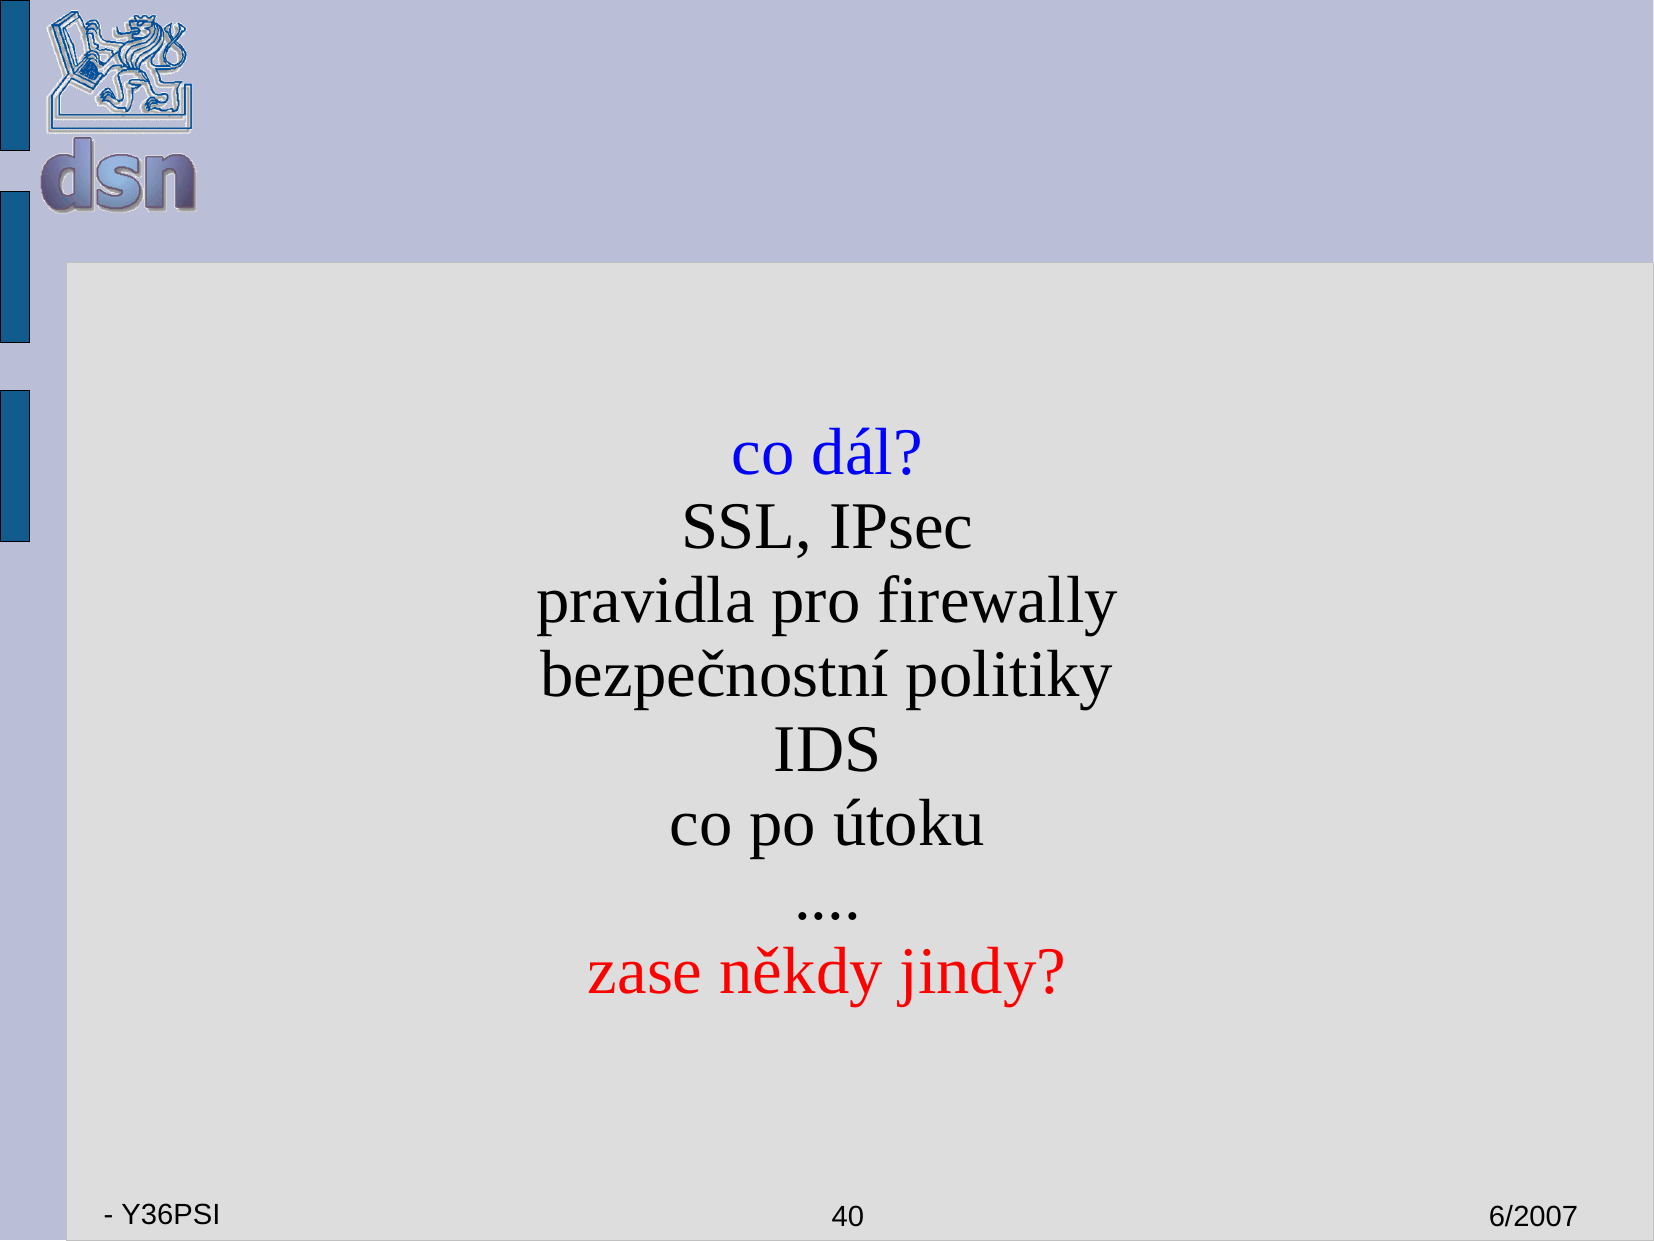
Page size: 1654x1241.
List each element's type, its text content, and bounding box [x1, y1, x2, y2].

picture [10, 10, 223, 230]
subtitle co dál? SSL, IPsec pravidla pro firewally bezpečnostní politiky IDS co po útoku .... zase někdy jindy? [121, 297, 1534, 1126]
